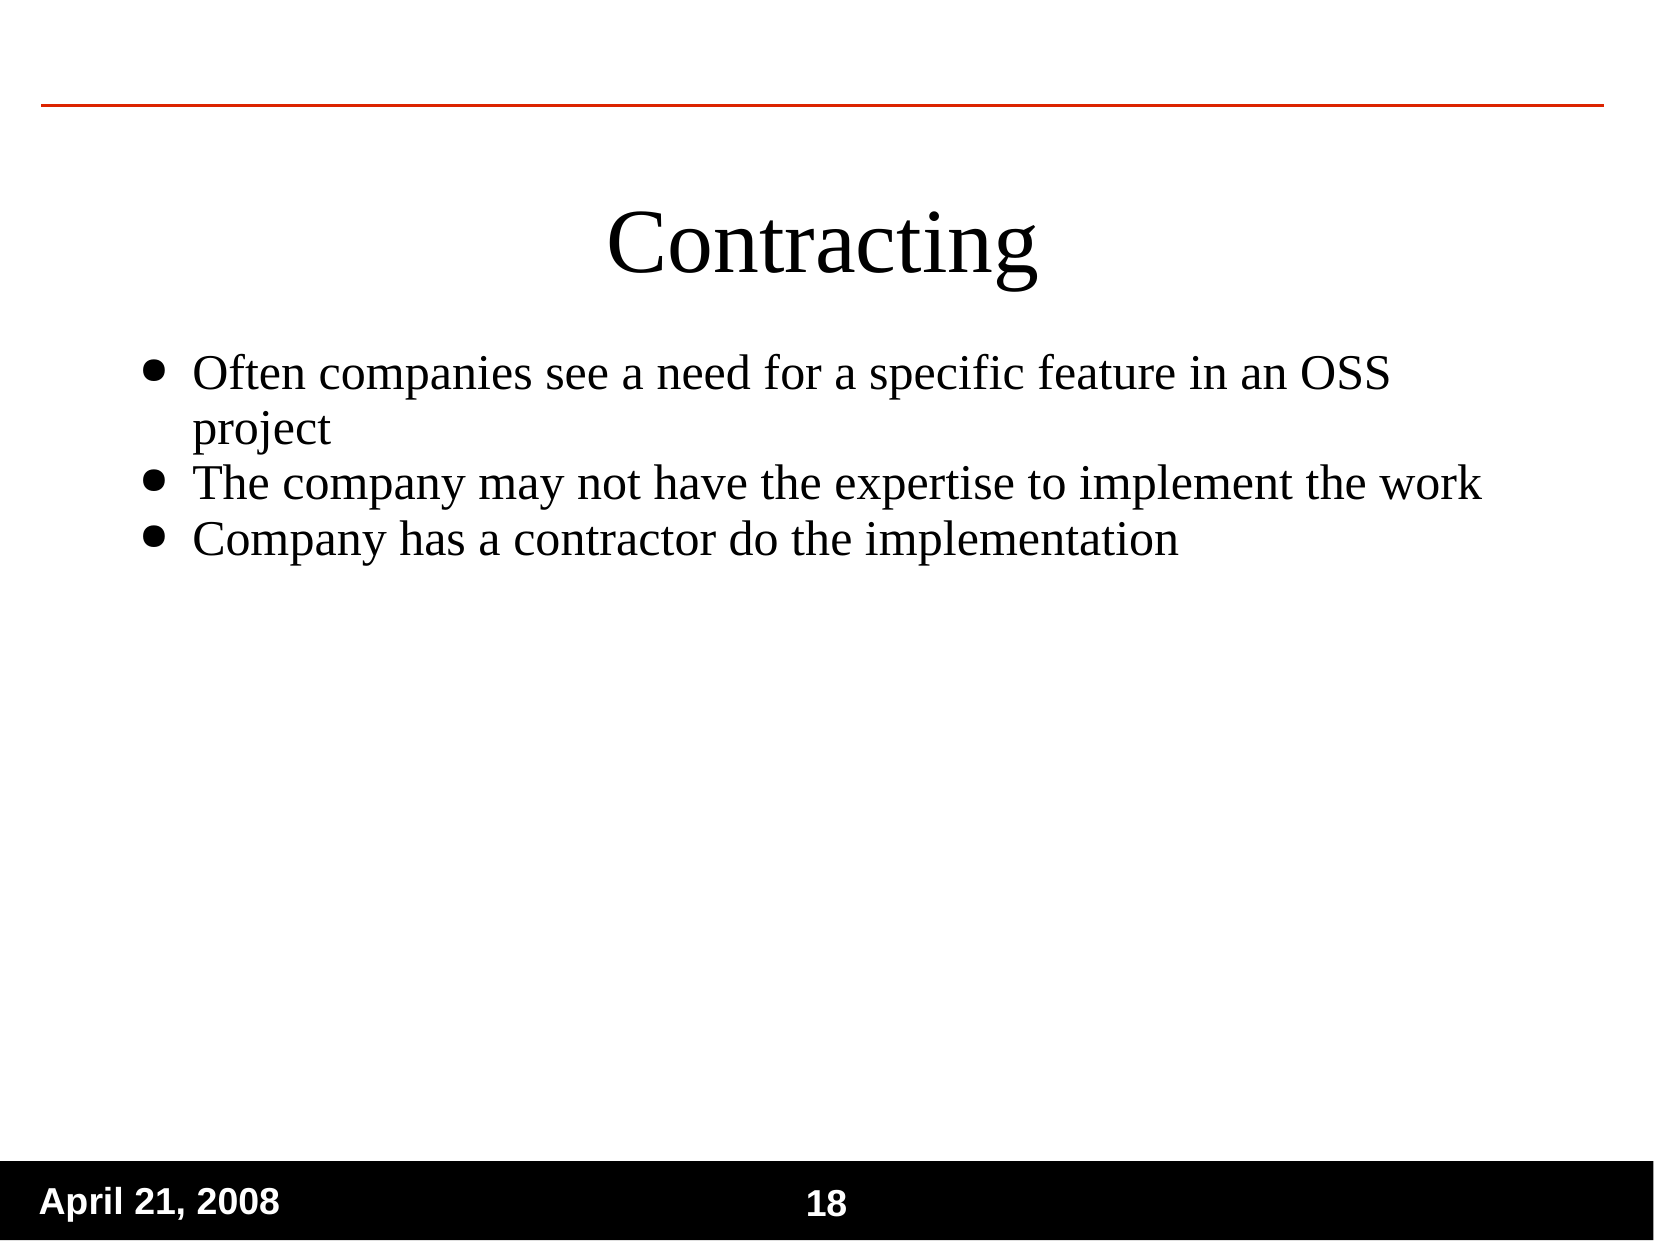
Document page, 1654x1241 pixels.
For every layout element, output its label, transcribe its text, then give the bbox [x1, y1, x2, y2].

list Often companies see a need for a specific feature in an OSS project The company may not have the expertise to implement the work Company has a contractor do the implementation [121, 344, 1534, 1127]
title Contracting [117, 137, 1530, 346]
